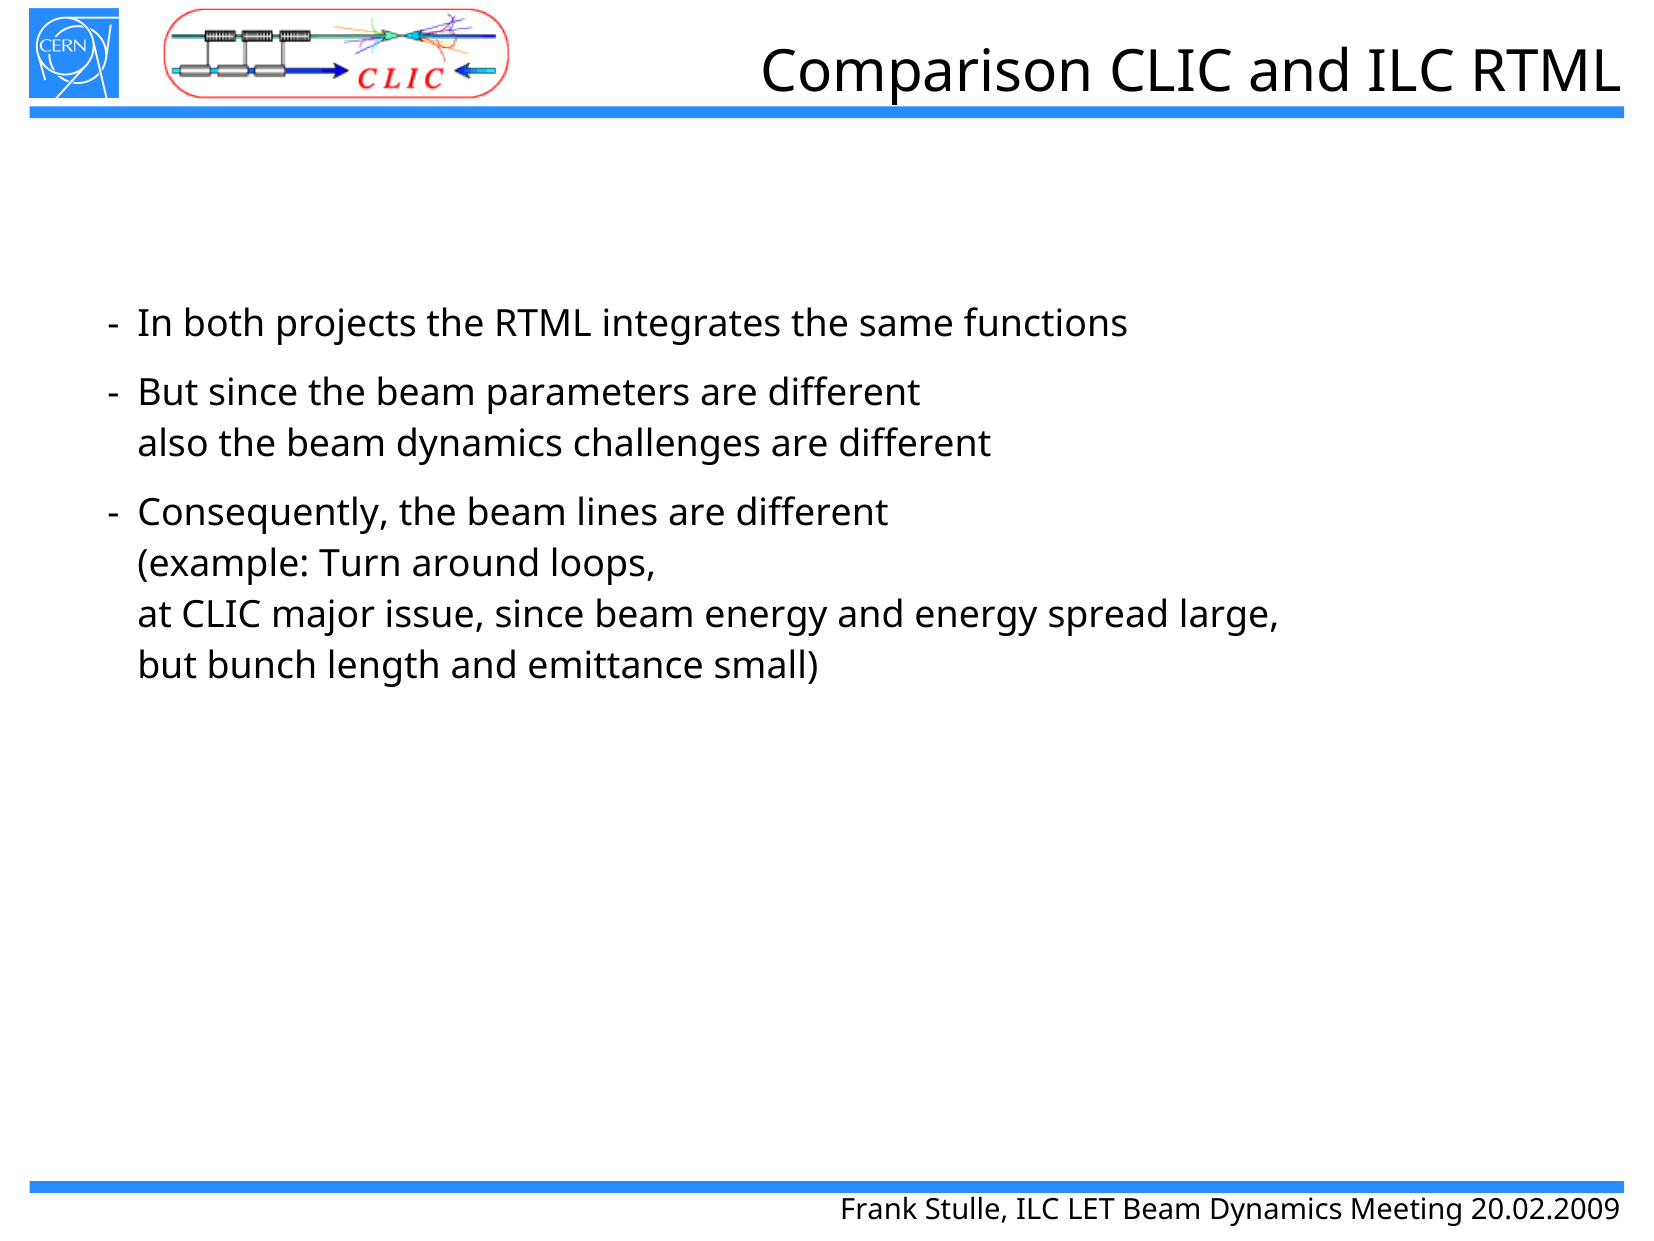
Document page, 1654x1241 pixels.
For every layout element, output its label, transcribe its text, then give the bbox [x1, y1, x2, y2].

text_box - In both projects the RTML integrates the same functions - But since the beam parameters are different also the beam dynamics challenges are different - Consequently, the beam lines are different (example: Turn around loops, at CLIC major issue, since beam energy and energy spread large, but bunch length and emittance small) [92, 289, 1245, 720]
title Comparison CLIC and ILC RTML [210, 1, 1623, 136]
picture [159, 4, 210, 106]
picture [29, 8, 119, 98]
